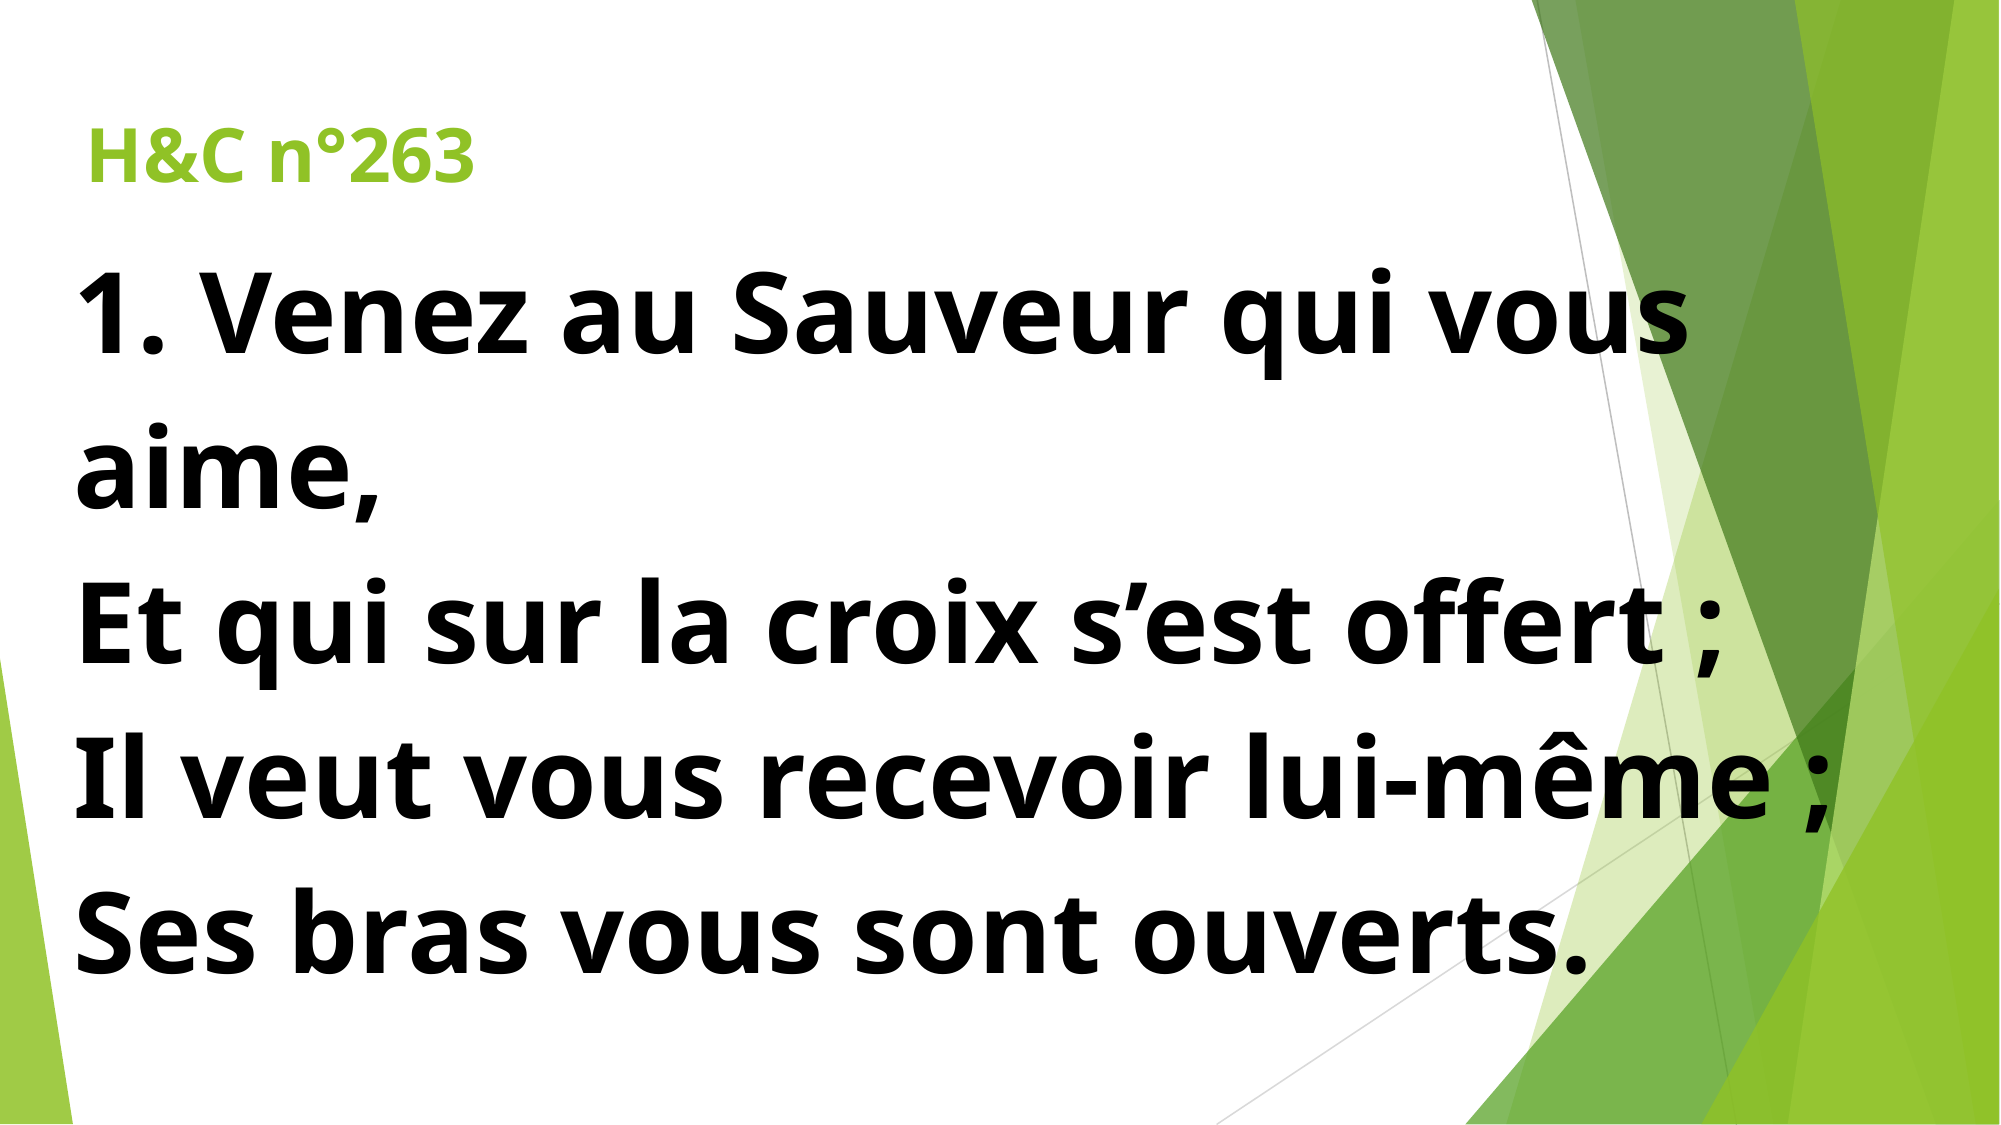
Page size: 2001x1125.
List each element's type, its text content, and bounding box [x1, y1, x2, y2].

text_box H&C n°263 [70, 99, 1522, 213]
text_box 1. Venez au Sauveur qui vous aime, Et qui sur la croix s’est offert ; Il veut vous recevoir lui-même ; Ses bras vous sont ouverts. [59, 213, 1973, 1037]
